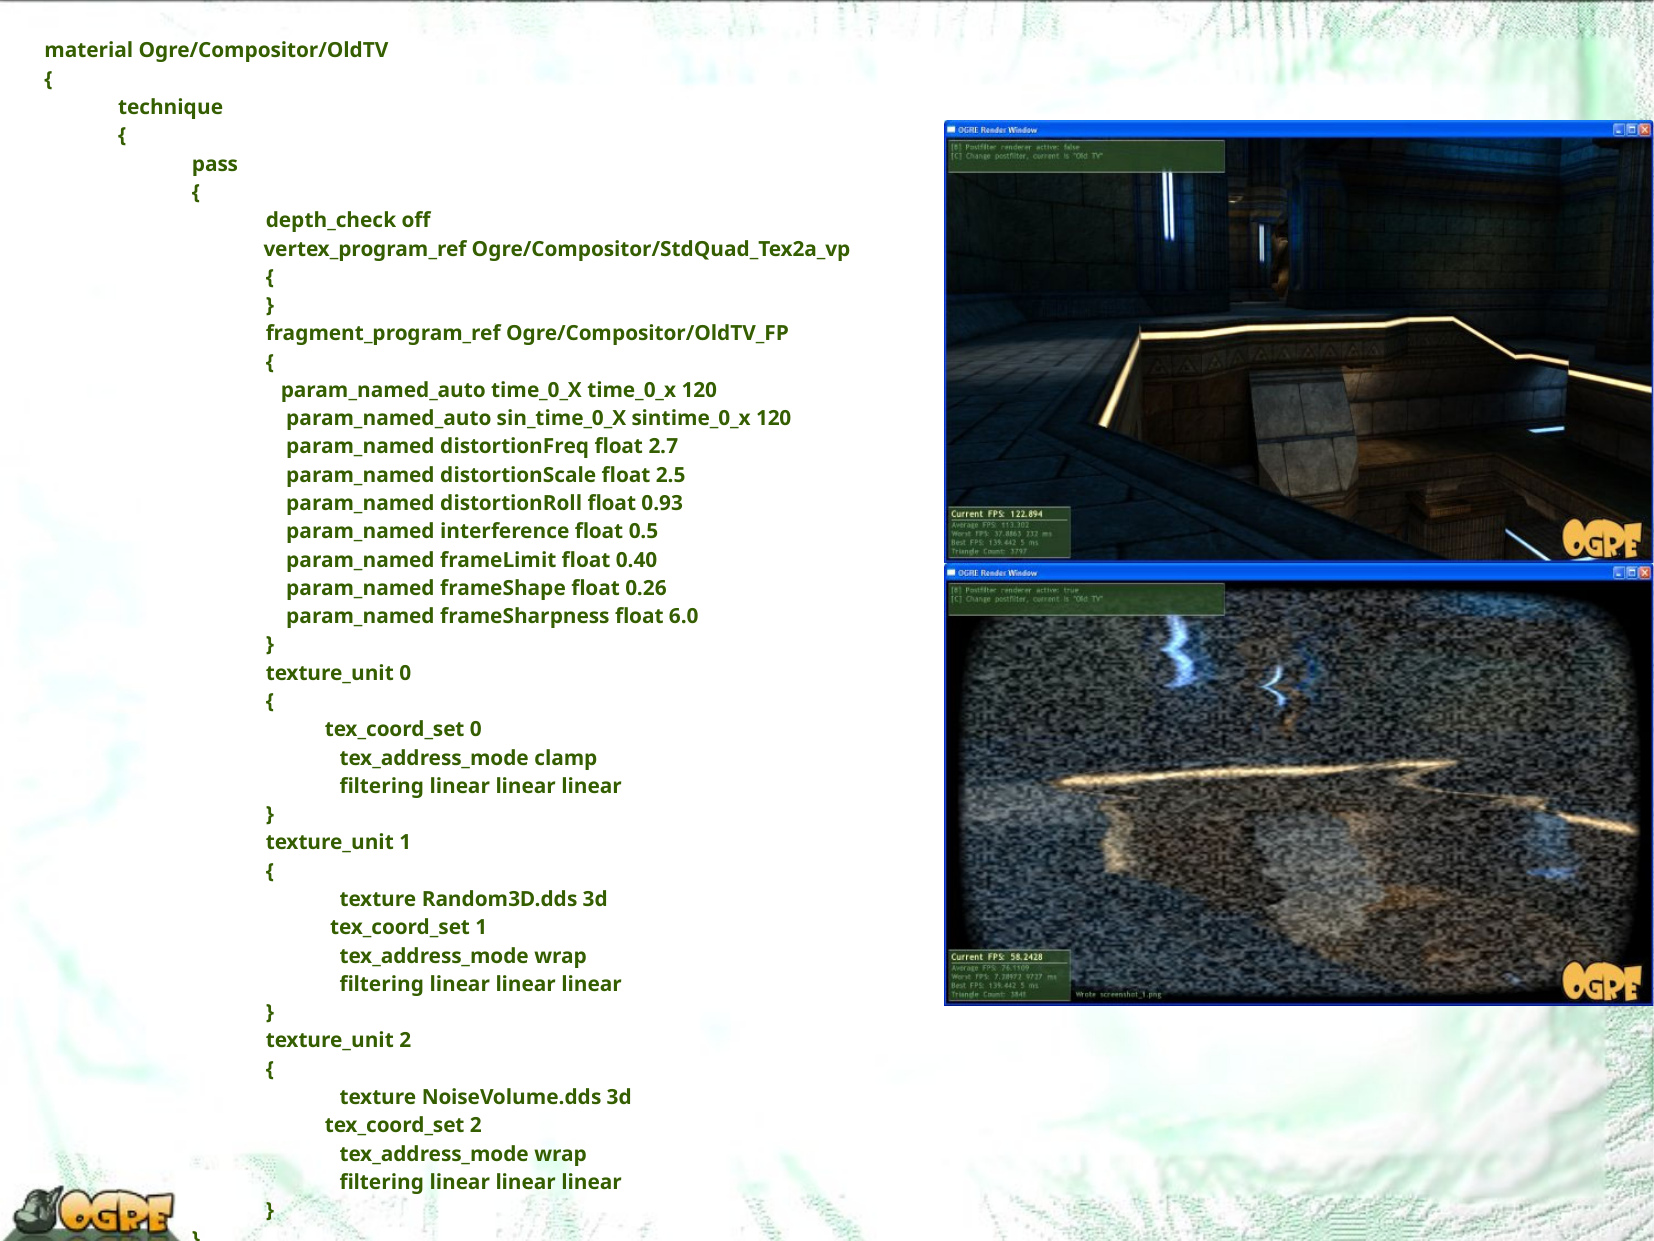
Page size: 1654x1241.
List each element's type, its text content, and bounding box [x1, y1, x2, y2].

picture [0, 0, 1654, 1241]
text_box material Ogre/Compositor/OldTV { technique { pass { depth_check off vertex_program_ref Ogre/Compositor/StdQuad_Tex2a_vp { } fragment_program_ref Ogre/Compositor/OldTV_FP { param_named_auto time_0_X time_0_x 120 param_named_auto sin_time_0_X sintime_0_x 120 param_named distortionFreq float 2.7 param_named distortionScale float 2.5 param_named distortionRoll float 0.93 param_named interference float 0.5 param_named frameLimit float 0.40 param_named frameShape float 0.26 param_named frameSharpness float 6.0 } texture_unit 0 { tex_coord_set 0 tex_address_mode clamp filtering linear linear linear } texture_unit 1 { texture Random3D.dds 3d tex_coord_set 1 tex_address_mode wrap filtering linear linear linear } texture_unit 2 { texture NoiseVolume.dds 3d tex_coord_set 2 tex_address_mode wrap filtering linear linear linear } } } } [29, 28, 916, 1123]
